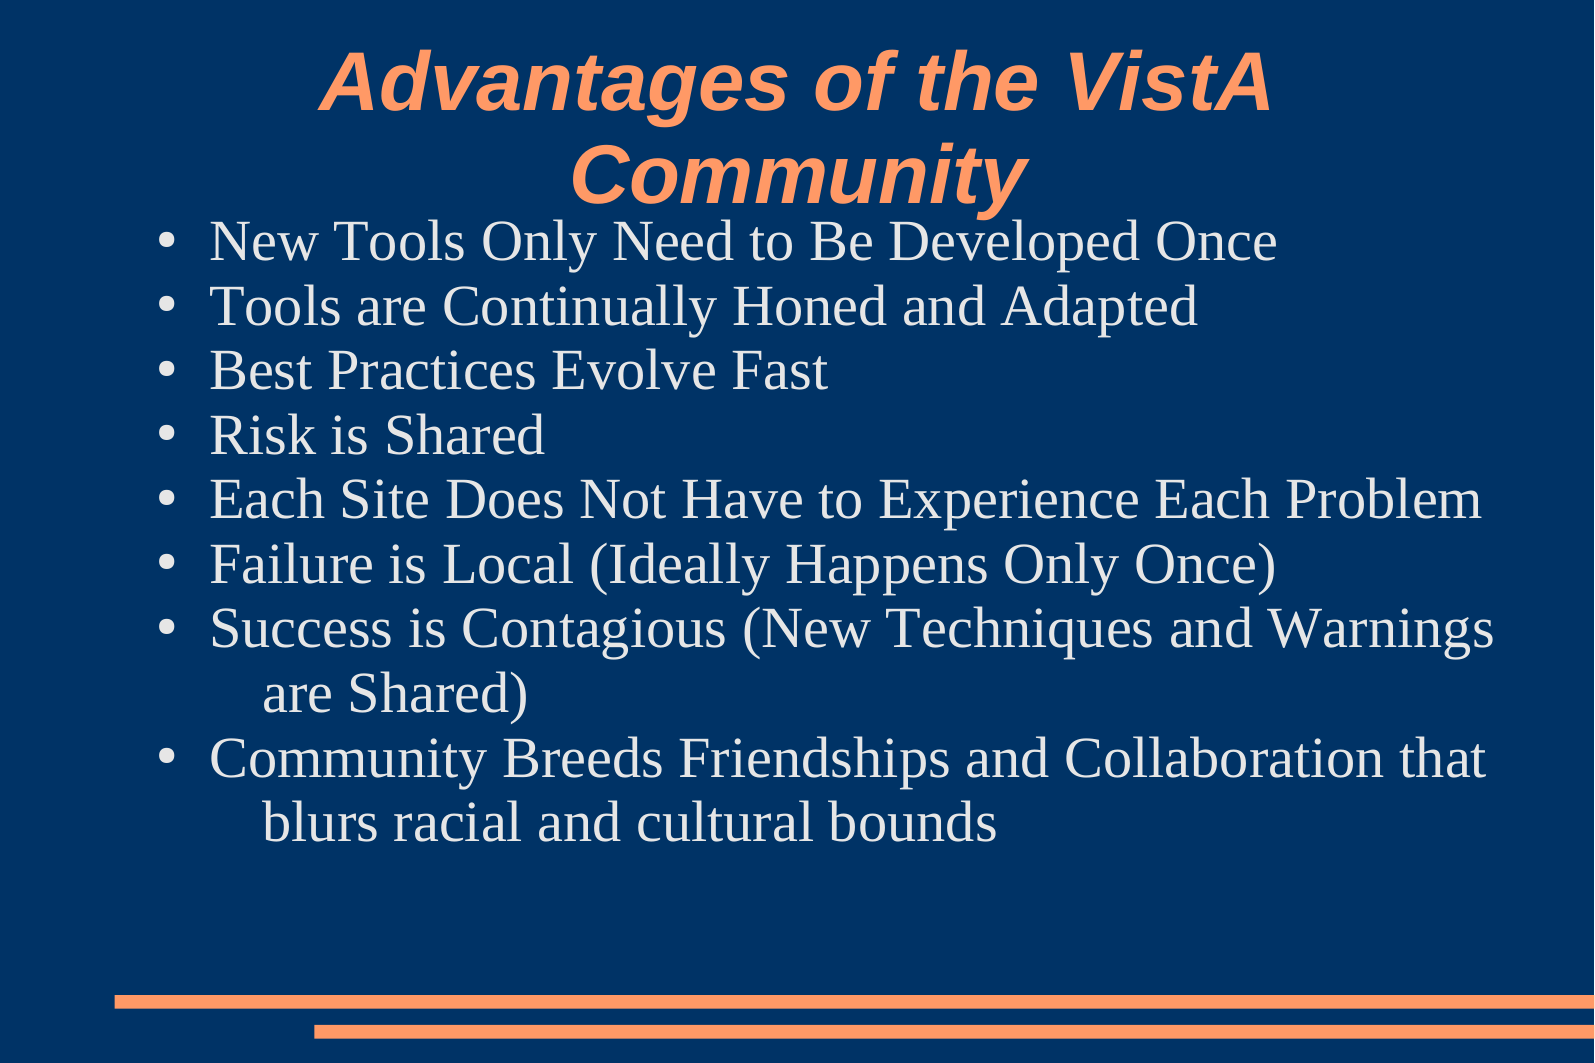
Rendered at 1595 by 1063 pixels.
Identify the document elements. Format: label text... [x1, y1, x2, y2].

title Advantages of the VistA Community [117, 39, 1479, 218]
list New Tools Only Need to Be Developed Once Tools are Continually Honed and Adapted Best Practices Evolve Fast Risk is Shared Each Site Does Not Have to Experience Each Problem Failure is Local (Ideally Happens Only Once) Success is Contagious (New Techniques and Warnings are Shared) Community Breeds Friendships and Collaboration that blurs racial and cultural bounds [120, 208, 1509, 914]
